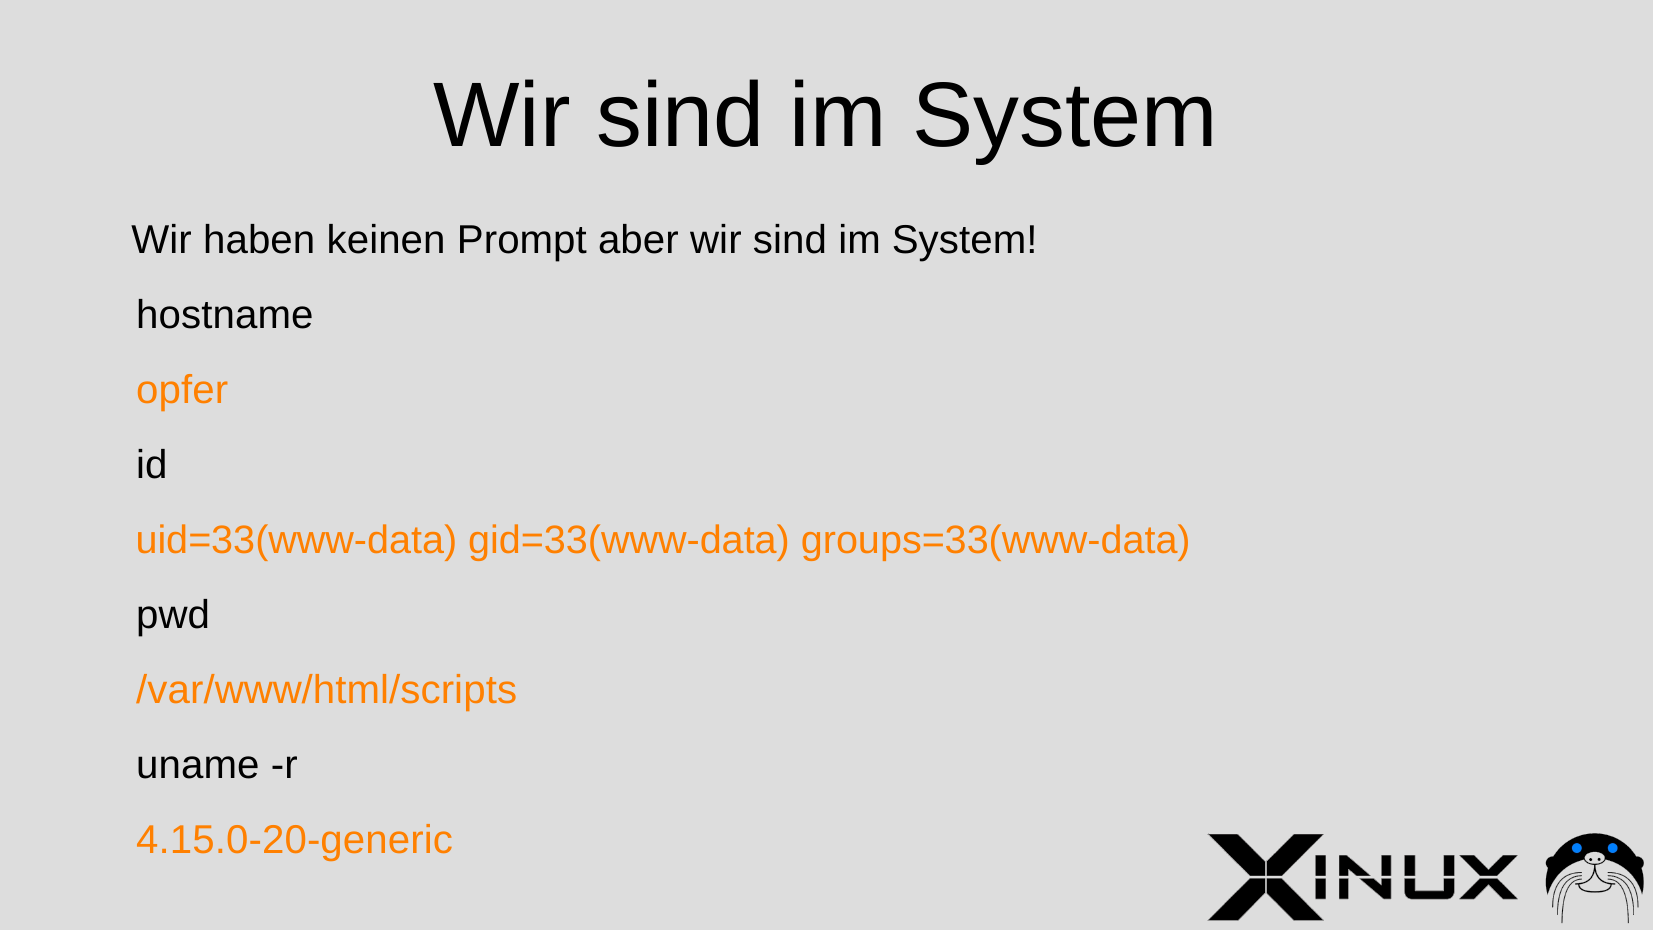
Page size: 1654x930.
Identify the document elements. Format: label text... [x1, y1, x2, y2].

list 4.15.0-20-generic [87, 817, 1576, 863]
title Wir sind im System [82, 37, 1571, 193]
list Wir haben keinen Prompt aber wir sind im System! [82, 217, 1571, 263]
list opfer [87, 367, 1576, 413]
picture [1200, 824, 1650, 930]
list pwd [87, 592, 1576, 638]
list uid=33(www-data) gid=33(www-data) groups=33(www-data) [87, 517, 1576, 563]
list id [87, 442, 1576, 488]
list hostname [87, 292, 1576, 338]
list /var/www/html/scripts [87, 667, 1576, 713]
list uname -r [87, 742, 1576, 788]
